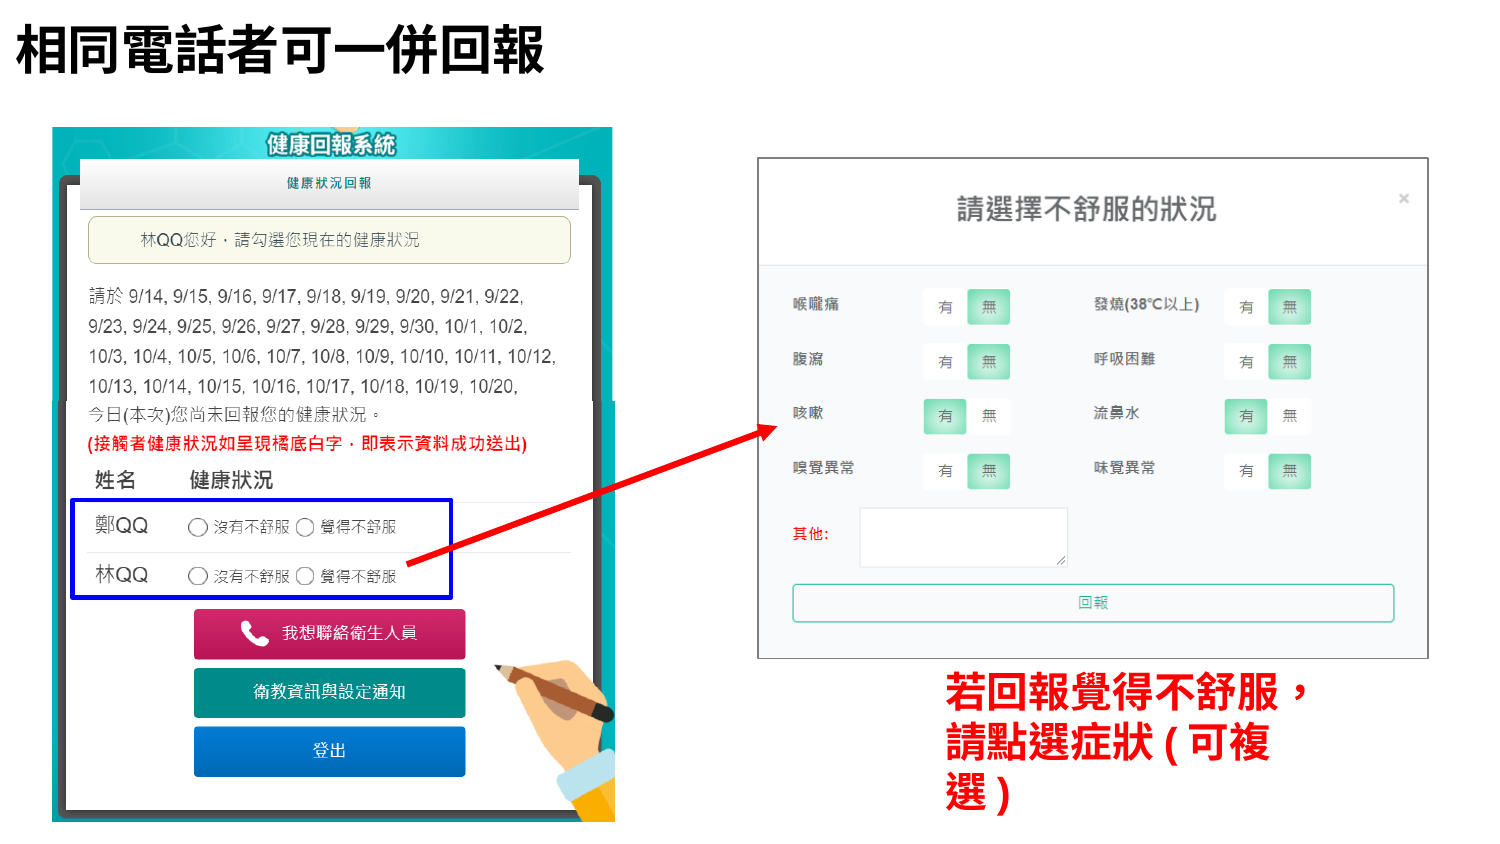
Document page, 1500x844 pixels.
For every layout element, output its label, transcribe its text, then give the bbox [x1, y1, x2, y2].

title 相同電話者可一併回報 [0, 1, 1398, 96]
text_box 若回報覺得不舒服，請點選症狀(可複選) [930, 657, 1347, 823]
picture [75, 502, 449, 595]
picture [52, 127, 615, 822]
picture [758, 158, 1428, 658]
